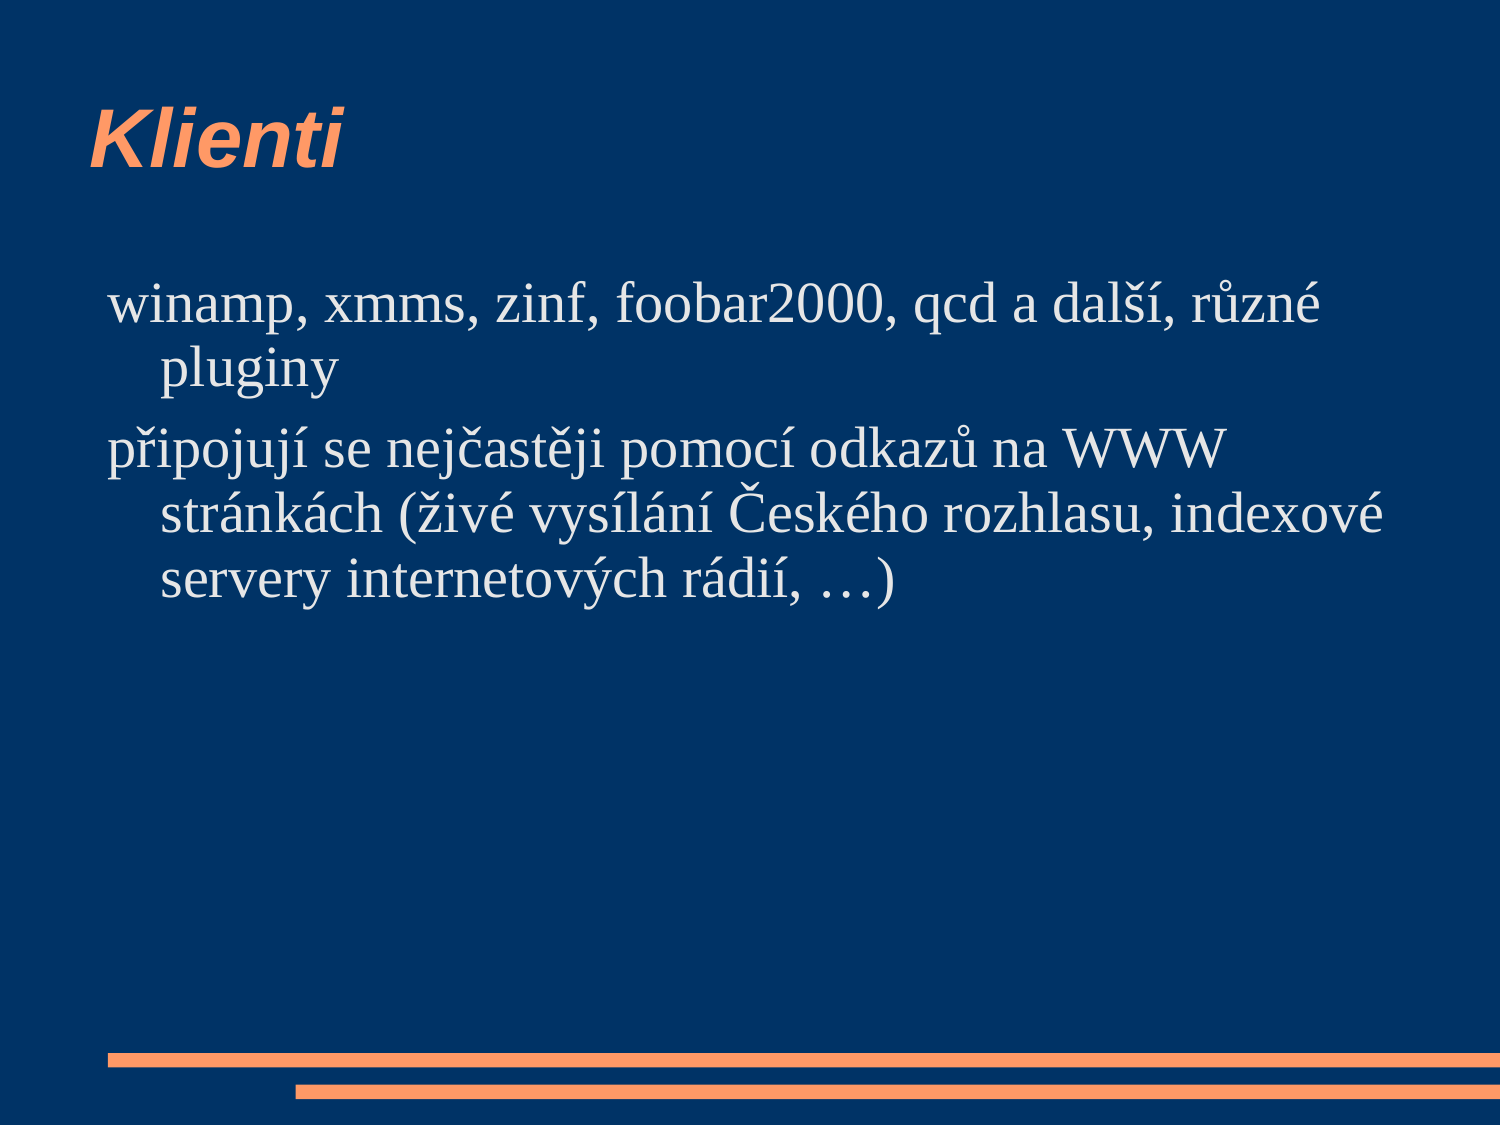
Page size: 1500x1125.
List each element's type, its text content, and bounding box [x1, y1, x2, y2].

title Klienti [75, 45, 1426, 233]
list winamp, xmms, zinf, foobar2000, qcd a další, různé pluginy připojují se nejčastěji pomocí odkazů na WWW stránkách (živé vysílání Českého rozhlasu, indexové servery internetových rádií, …) [75, 262, 1426, 1006]
